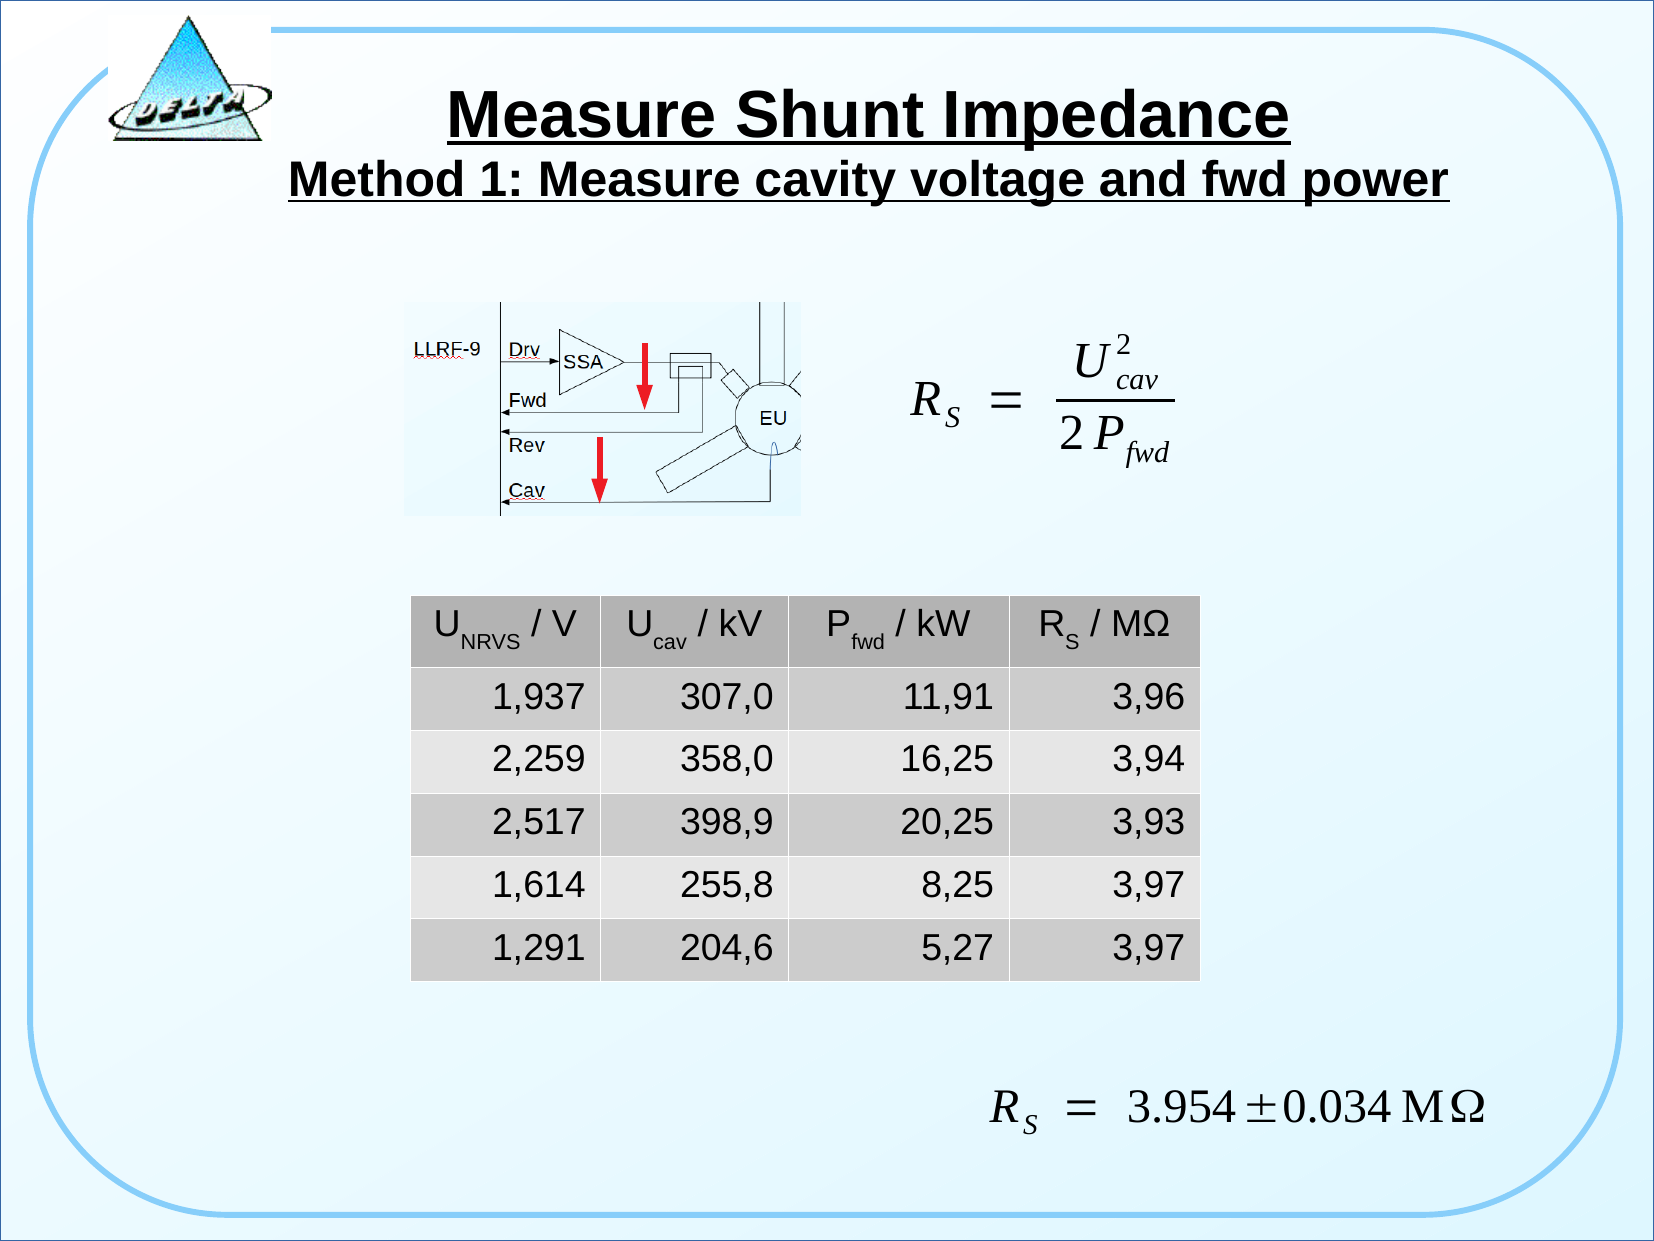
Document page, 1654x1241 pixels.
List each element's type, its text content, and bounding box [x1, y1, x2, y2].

picture [404, 302, 801, 516]
table_header RS / MΩ [1010, 596, 1200, 667]
chart [974, 1080, 1499, 1141]
table_cell 255,8 [601, 857, 788, 918]
text_box [0, 0, 1654, 1241]
table_header Ucav / kV [601, 596, 788, 667]
table_cell 3,97 [1010, 919, 1200, 981]
table_cell 16,25 [789, 731, 1009, 793]
table_header UNRVS / V [411, 596, 600, 667]
table_cell 358,0 [601, 731, 788, 793]
text_box Measure Shunt Impedance Method 1: Measure cavity voltage and fwd power [273, 69, 1465, 215]
table_cell 1,937 [411, 668, 600, 730]
table_cell 8,25 [789, 857, 1009, 918]
table_cell 2,517 [411, 794, 600, 856]
table_cell 1,291 [411, 919, 600, 981]
table_cell 204,6 [601, 919, 788, 981]
table_cell 20,25 [789, 794, 1009, 856]
table_cell 3,96 [1010, 668, 1200, 730]
table_cell 3,97 [1010, 857, 1200, 918]
table_cell 2,259 [411, 731, 600, 793]
table_cell 5,27 [789, 919, 1009, 981]
table_header Pfwd / kW [789, 596, 1009, 667]
table_cell 3,94 [1010, 731, 1200, 793]
table_cell 398,9 [601, 794, 788, 856]
table_cell 3,93 [1010, 794, 1200, 856]
table_cell 1,614 [411, 857, 600, 918]
picture [107, 14, 272, 141]
table_cell 11,91 [789, 668, 1009, 730]
chart [894, 326, 1190, 468]
table_cell 307,0 [601, 668, 788, 730]
